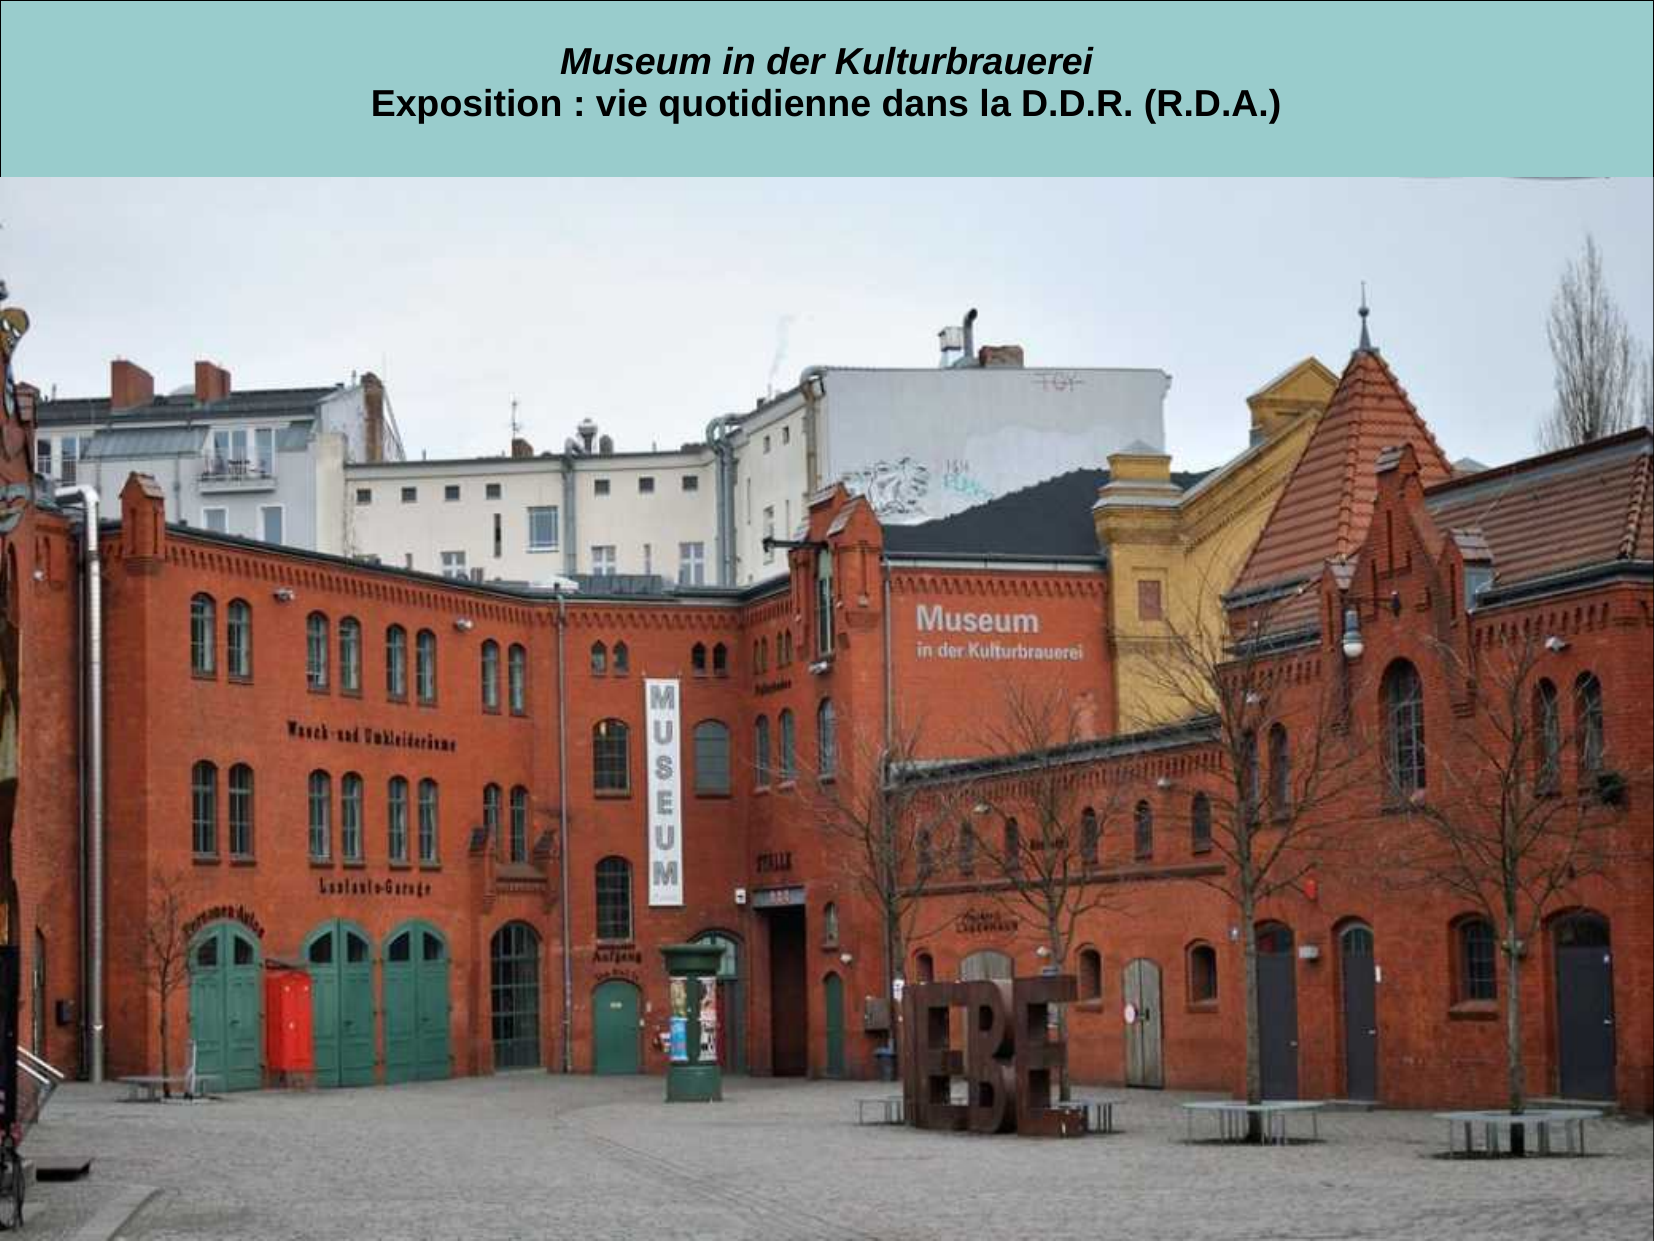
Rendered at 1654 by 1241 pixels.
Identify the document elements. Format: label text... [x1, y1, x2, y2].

text_box [0, 0, 1654, 177]
text_box Museum in der Kulturbrauerei Exposition : vie quotidienne dans la D.D.R. (R.D.A.) [29, 32, 1625, 178]
picture [0, 177, 1654, 1241]
